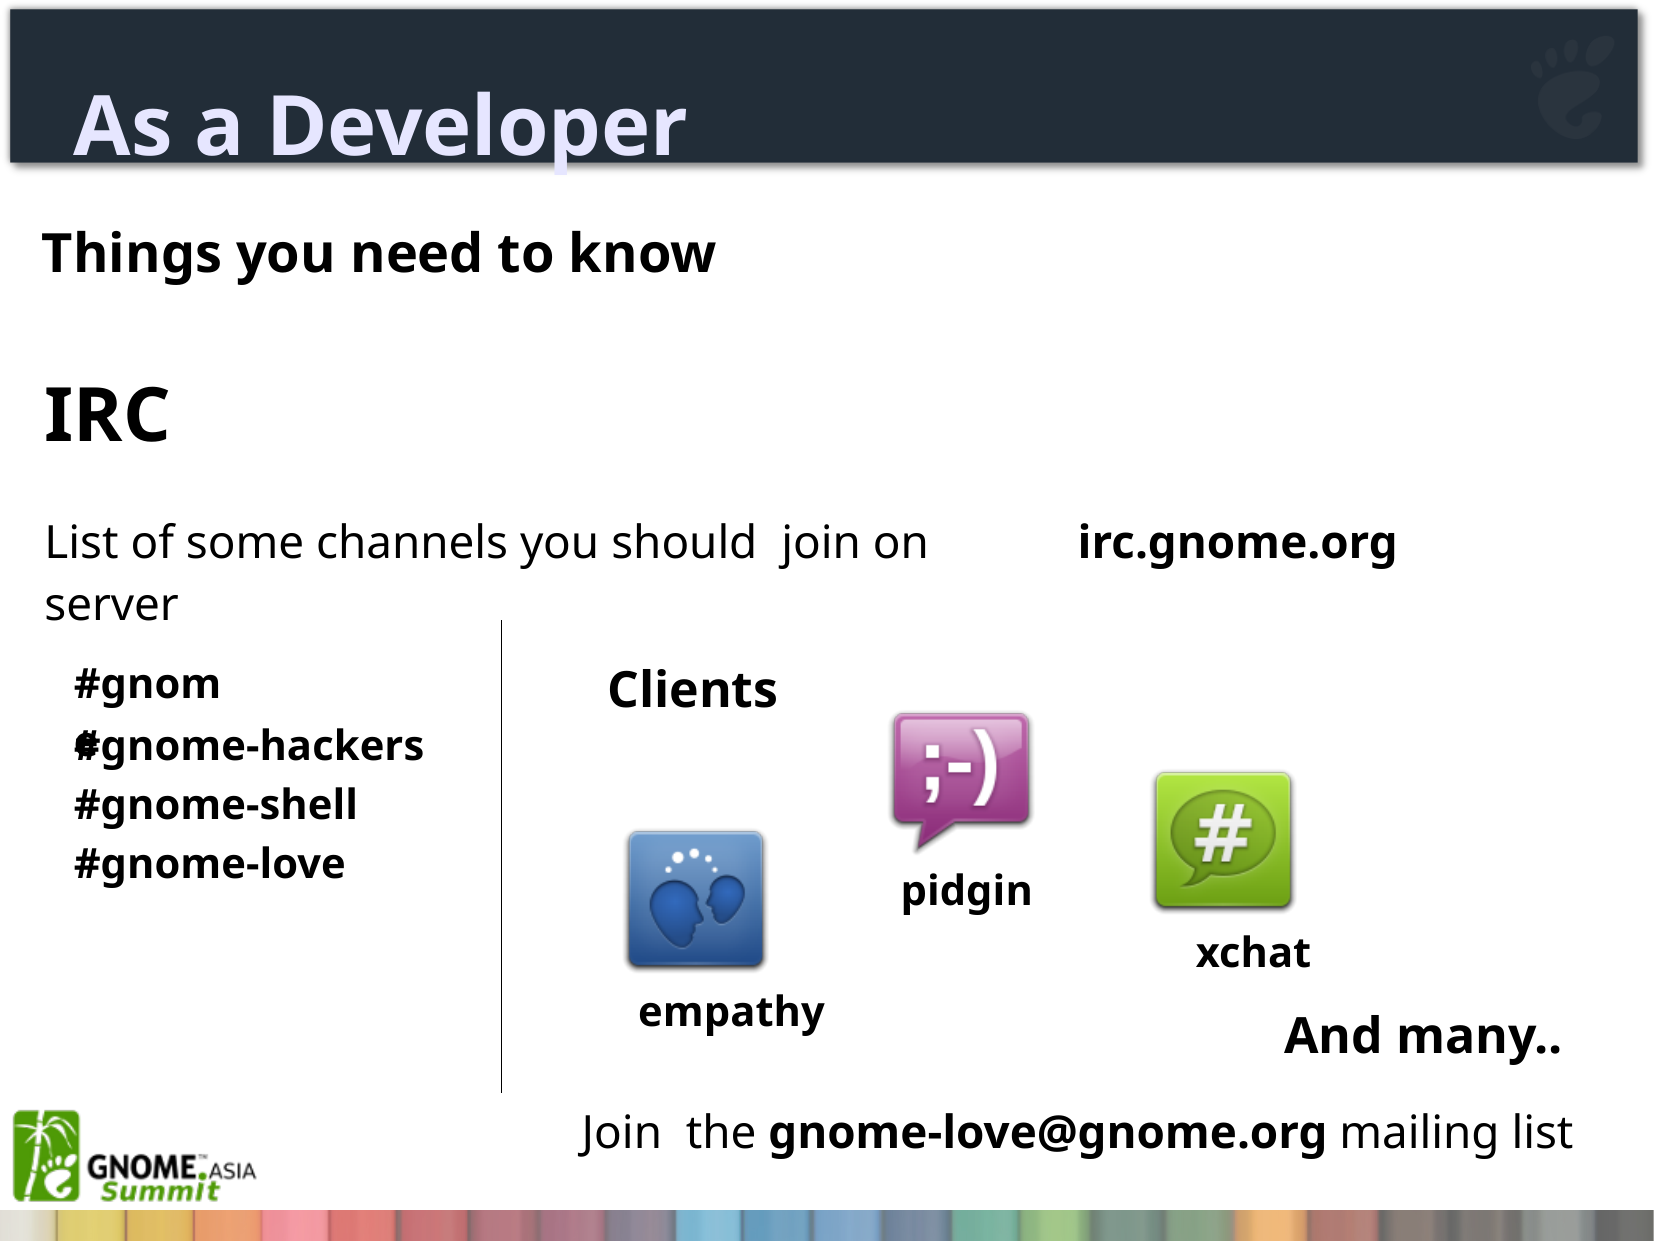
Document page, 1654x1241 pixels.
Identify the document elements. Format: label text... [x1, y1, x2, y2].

text_box #gnome-hackers [59, 708, 473, 771]
text_box #gnome [59, 646, 253, 708]
text_box pidgin [885, 853, 1147, 916]
text_box Join the gnome-love@gnome.org mailing list [542, 1092, 1595, 1182]
picture [620, 822, 772, 975]
text_box IRC [29, 354, 218, 454]
text_box And many.. [1269, 992, 1625, 1063]
text_box xchat [1181, 915, 1329, 978]
text_box List of some channels you should join on server [29, 501, 1063, 591]
text_box empathy [623, 974, 827, 1037]
text_box #gnome-love [59, 826, 363, 889]
picture [0, 0, 1654, 179]
picture [0, 1101, 1654, 1241]
text_box Clients [592, 646, 886, 718]
text_box As a Developer [59, 59, 690, 168]
picture [1147, 763, 1300, 916]
text_box Things you need to know [26, 206, 1182, 294]
picture [885, 704, 1038, 857]
text_box irc.gnome.org [1062, 501, 1536, 598]
text_box #gnome-shell [59, 767, 421, 830]
